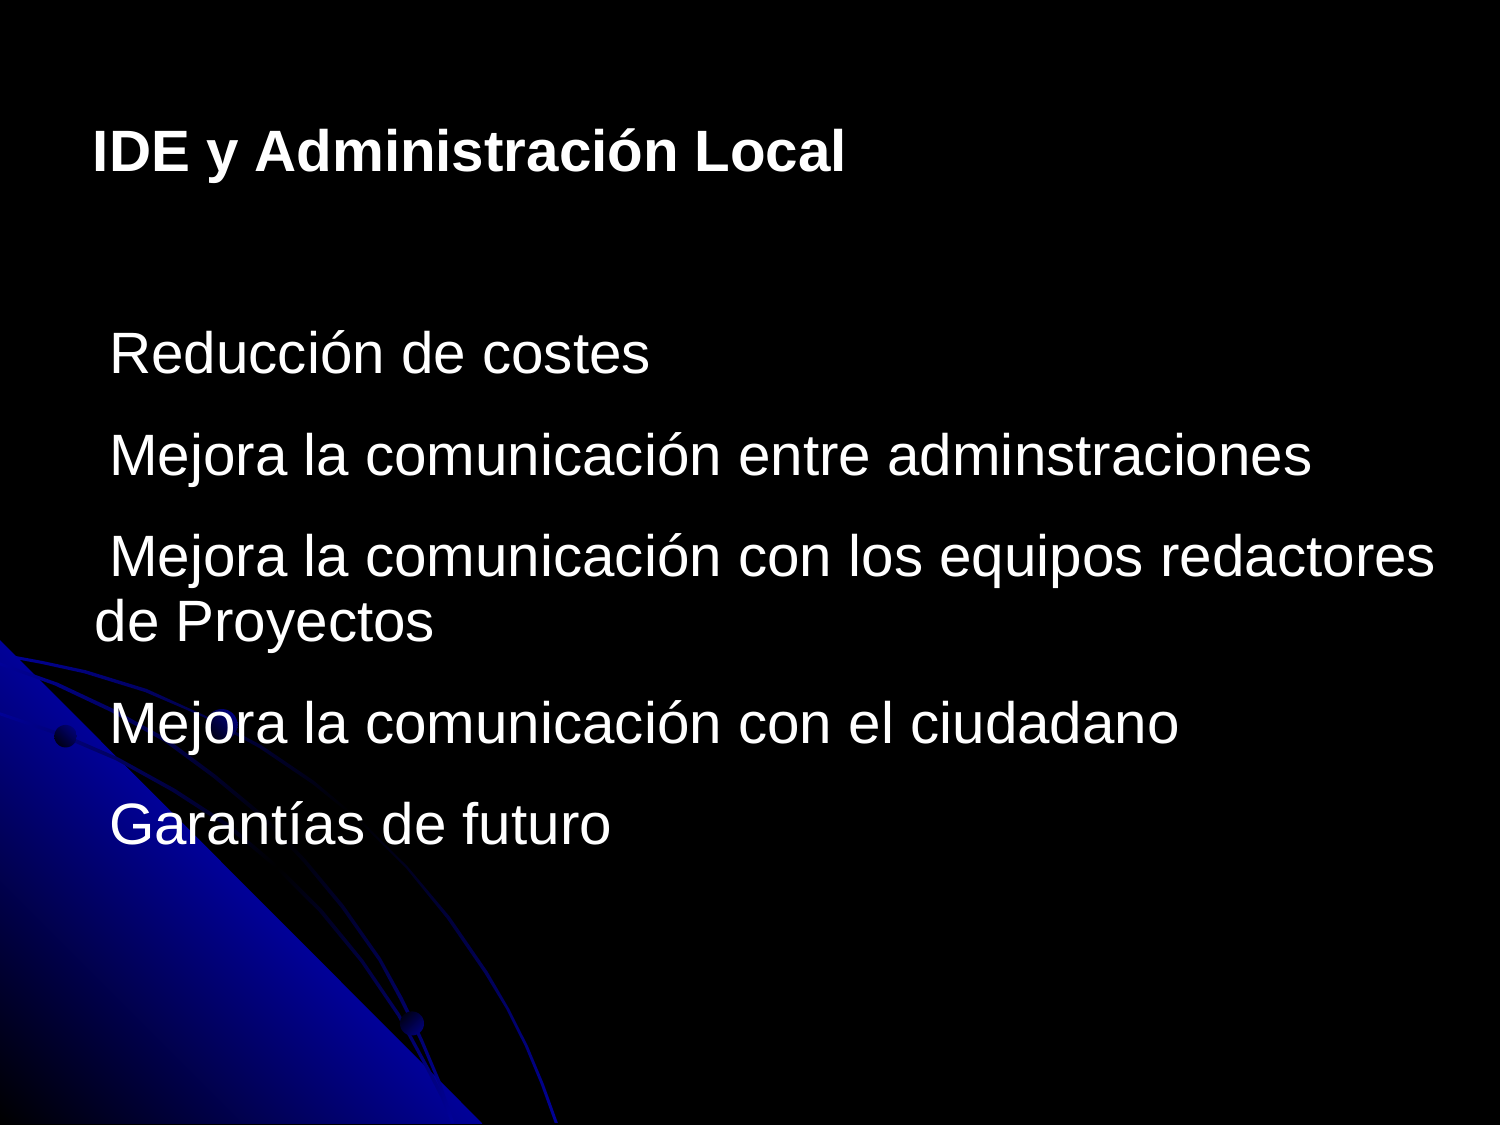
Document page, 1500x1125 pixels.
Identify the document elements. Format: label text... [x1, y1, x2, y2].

text_box IDE y Administración Local Reducción de costes Mejora la comunicación entre adminstraciones Mejora la comunicación con los equipos redactores de Proyectos Mejora la comunicación con el ciudadano Garantías de futuro [0, 110, 1500, 973]
